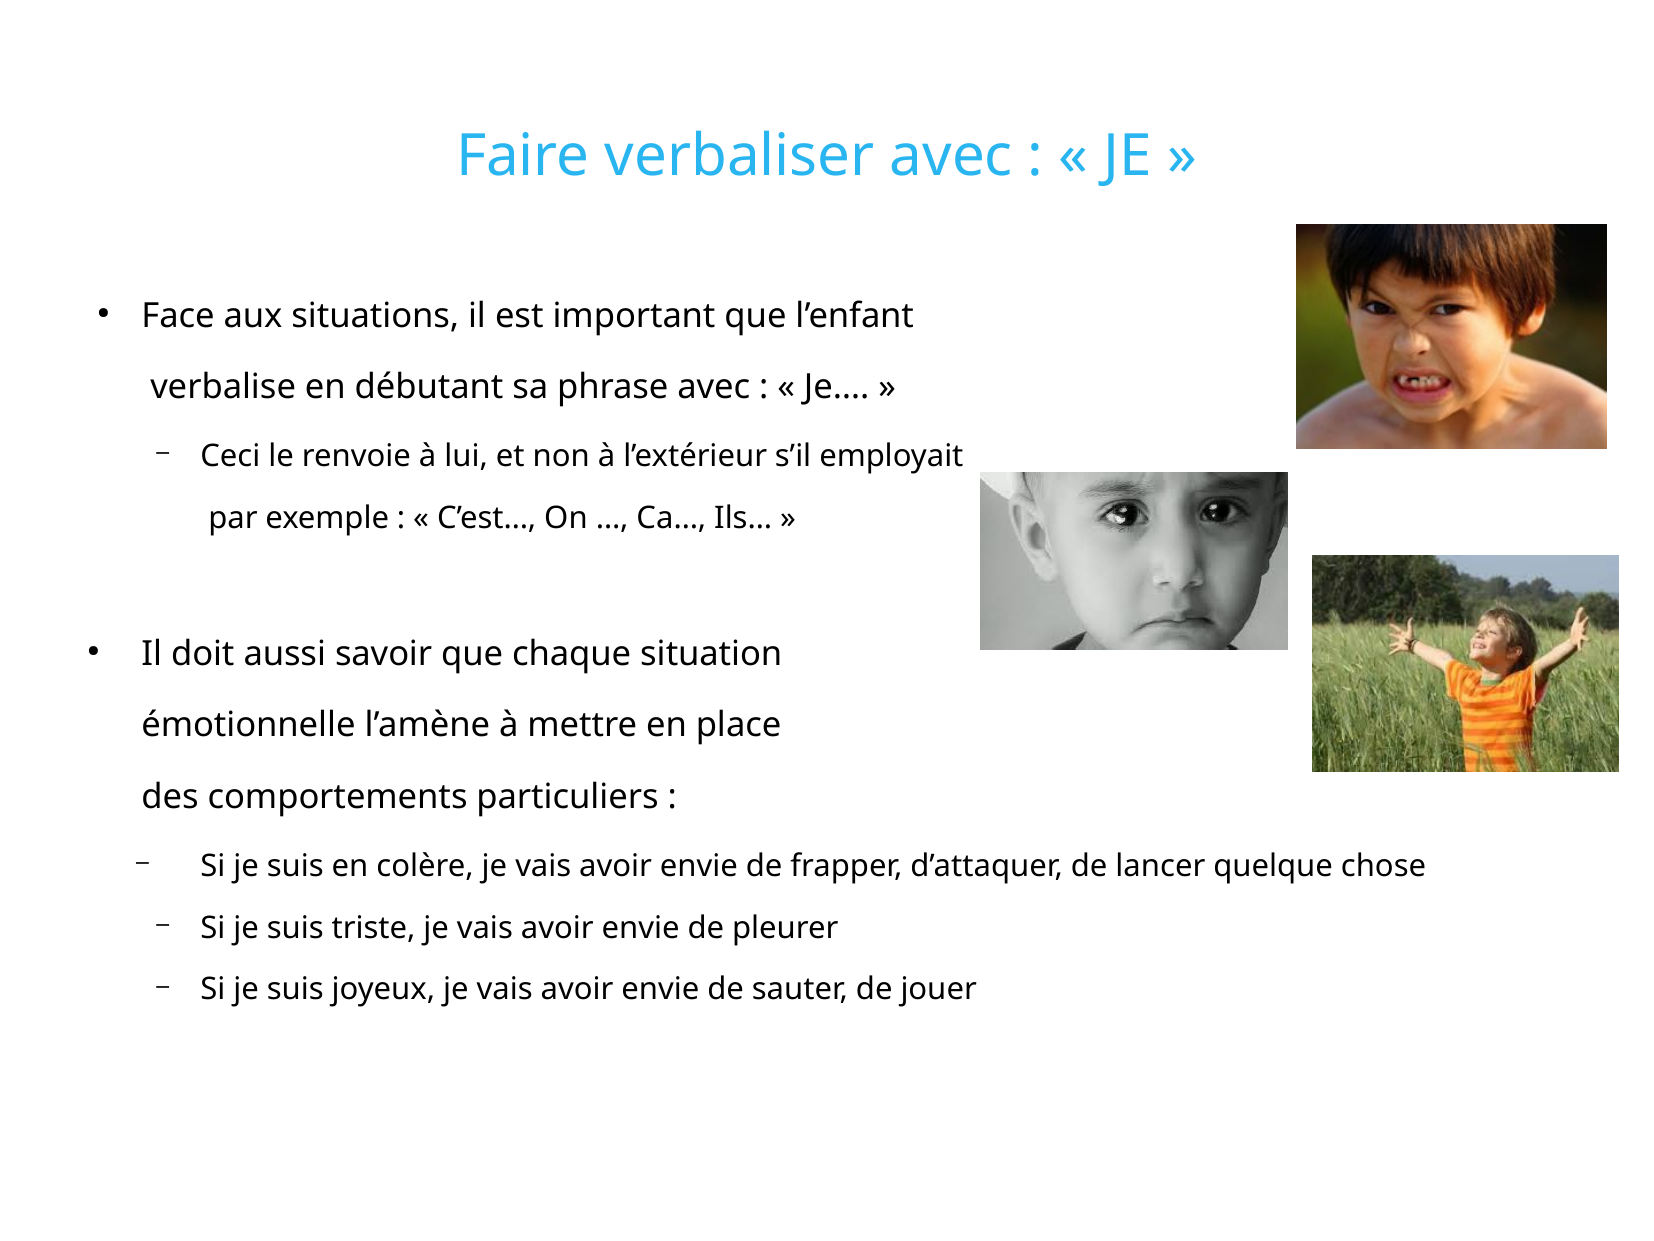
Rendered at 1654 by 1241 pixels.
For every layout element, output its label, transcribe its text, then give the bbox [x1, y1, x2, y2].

picture [1312, 555, 1619, 772]
picture [980, 472, 1288, 650]
picture [1296, 224, 1607, 449]
title Faire verbaliser avec : « JE » [82, 49, 1571, 257]
list Face aux situations, il est important que l’enfant verbalise en débutant sa phrase avec : « Je…. » Ceci le renvoie à lui, et non à l’extérieur s’il employait par exemple : « C’est…, On …, Ca…, Ils… » Il doit aussi savoir que chaque situation émotionnelle l’amène à mettre en place des comportements particuliers : Si je suis en colère, je vais avoir envie de frapper, d’attaquer, de lancer quelque chose Si je suis triste, je vais avoir envie de pleurer Si je suis joyeux, je vais avoir envie de sauter, de jouer [82, 290, 1571, 1010]
